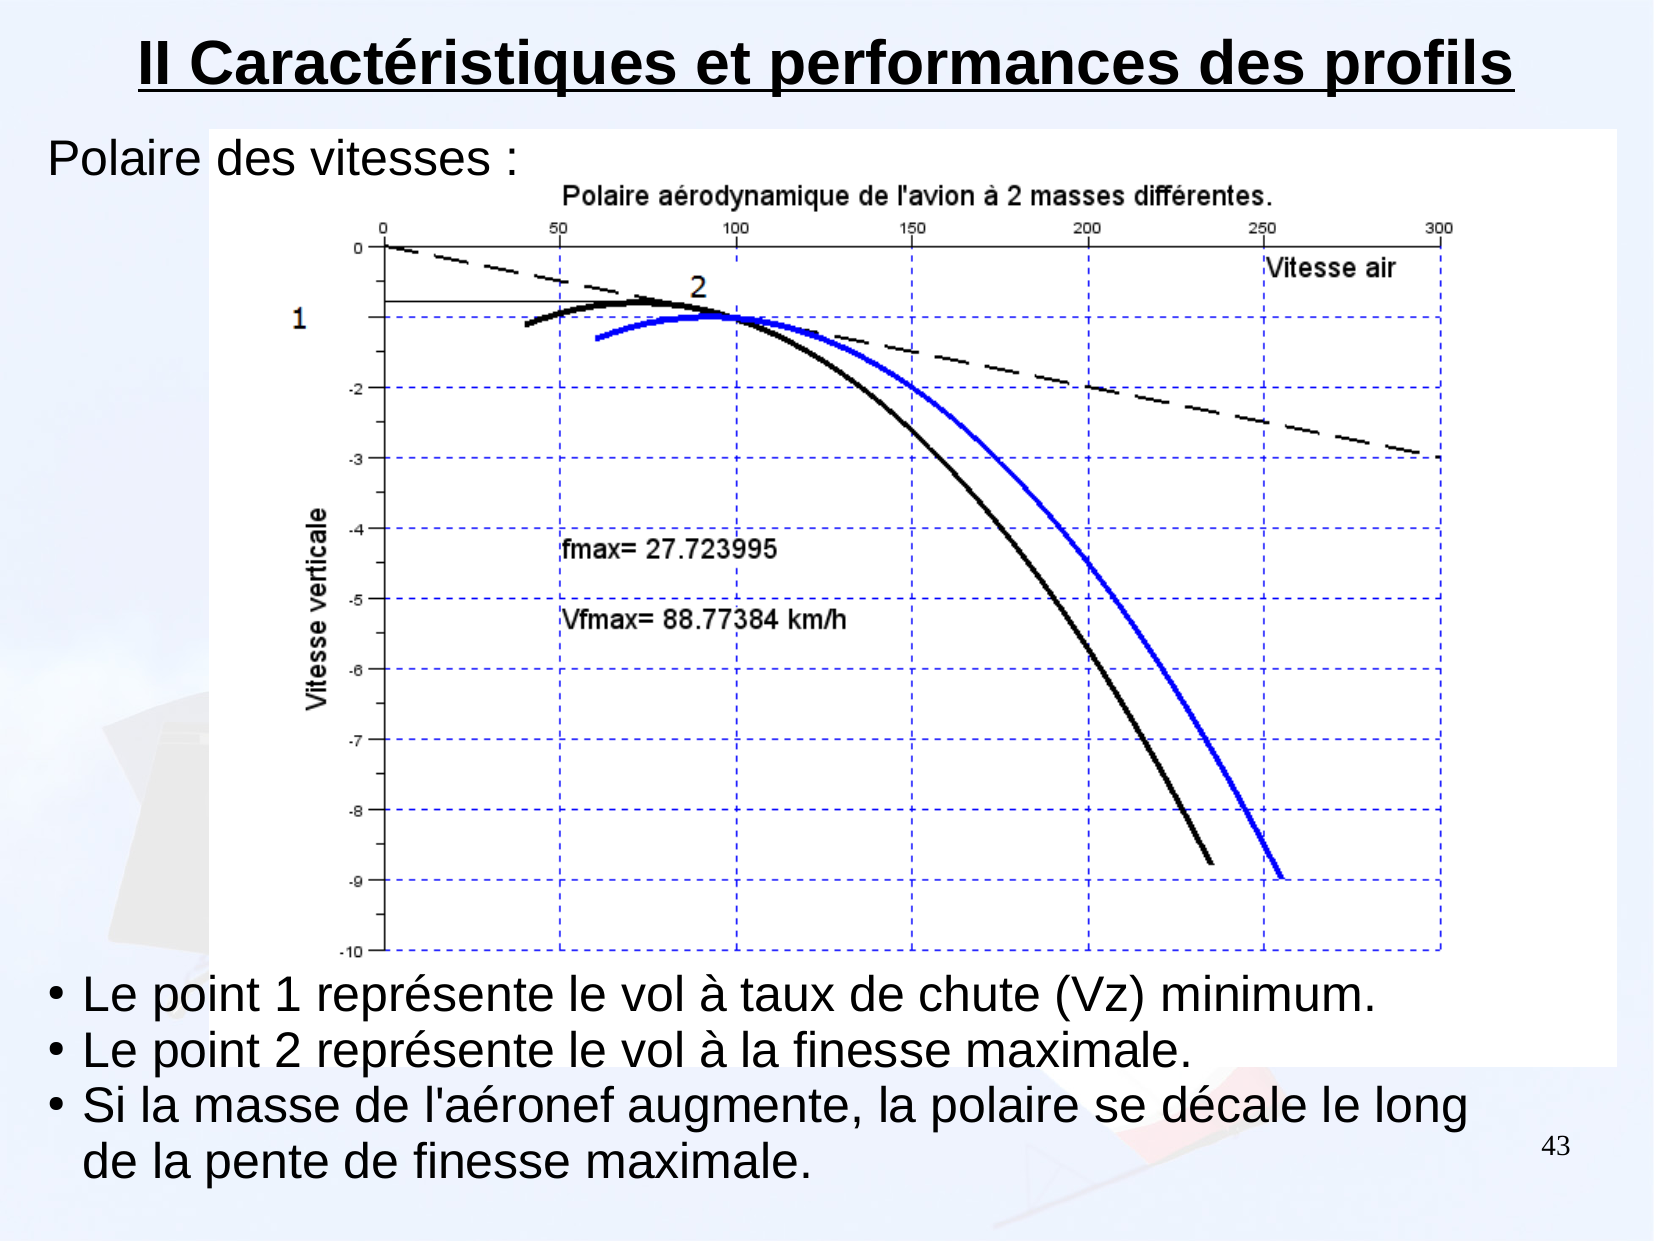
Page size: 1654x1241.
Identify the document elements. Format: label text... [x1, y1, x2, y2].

picture [0, 0, 1654, 1241]
title II Caractéristiques et performances des profils [82, 11, 1571, 115]
subtitle Polaire des vitesses : Le point 1 représente le vol à taux de chute (Vz) minimum. Le point 2 représente le vol à la finesse maximale. Si la masse de l'aéronef augmente, la polaire se décale le long de la pente de finesse maximale. [47, 129, 1536, 1190]
